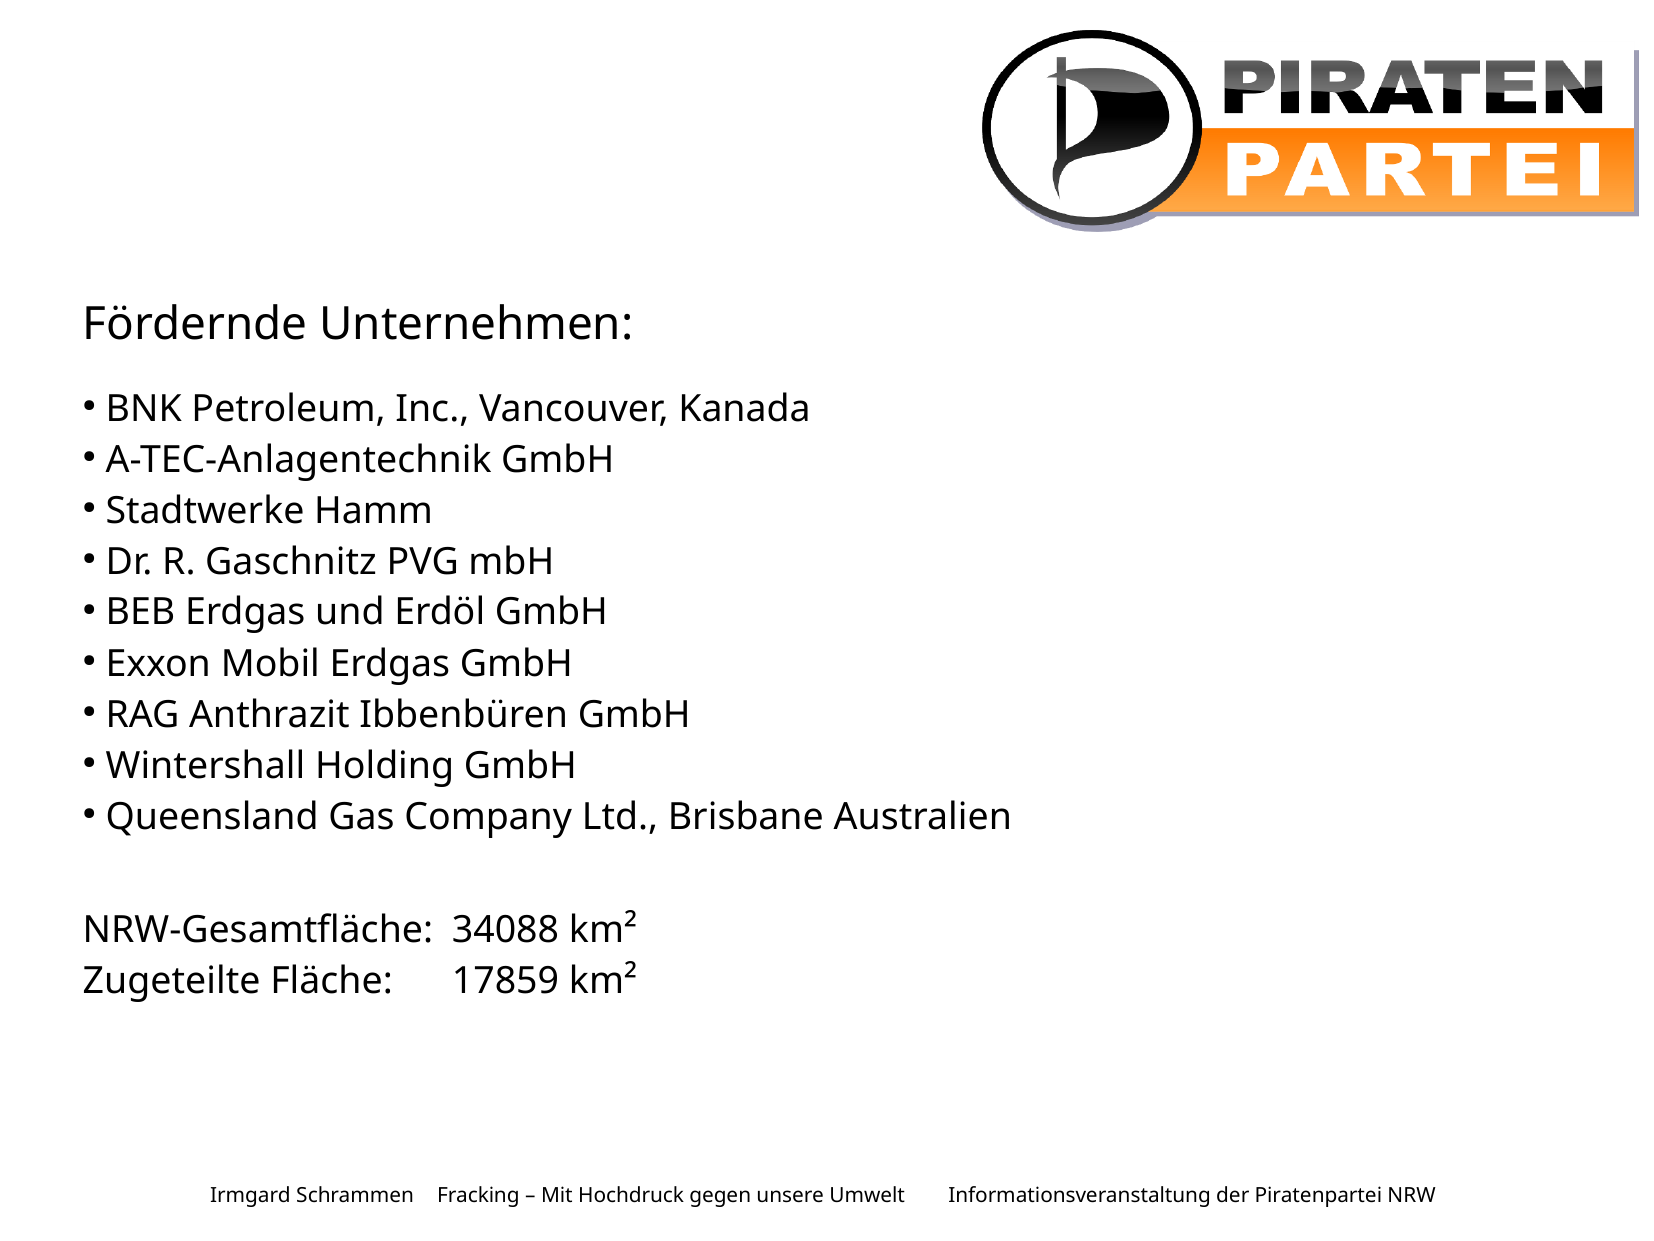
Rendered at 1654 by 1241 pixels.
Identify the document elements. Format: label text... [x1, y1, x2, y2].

subtitle Fördernde Unternehmen: BNK Petroleum, Inc., Vancouver, Kanada A-TEC-Anlagentechnik GmbH Stadtwerke Hamm Dr. R. Gaschnitz PVG mbH BEB Erdgas und Erdöl GmbH Exxon Mobil Erdgas GmbH RAG Anthrazit Ibbenbüren GmbH Wintershall Holding GmbH Queensland Gas Company Ltd., Brisbane Australien NRW-Gesamtfläche: 34088 km² Zugeteilte Fläche: 17859 km² [82, 290, 1571, 1117]
text_box Irmgard Schrammen Fracking – Mit Hochdruck gegen unsere Umwelt Informationsveranstaltung der Piratenpartei NRW [29, 1172, 1617, 1224]
picture [974, 25, 1649, 241]
